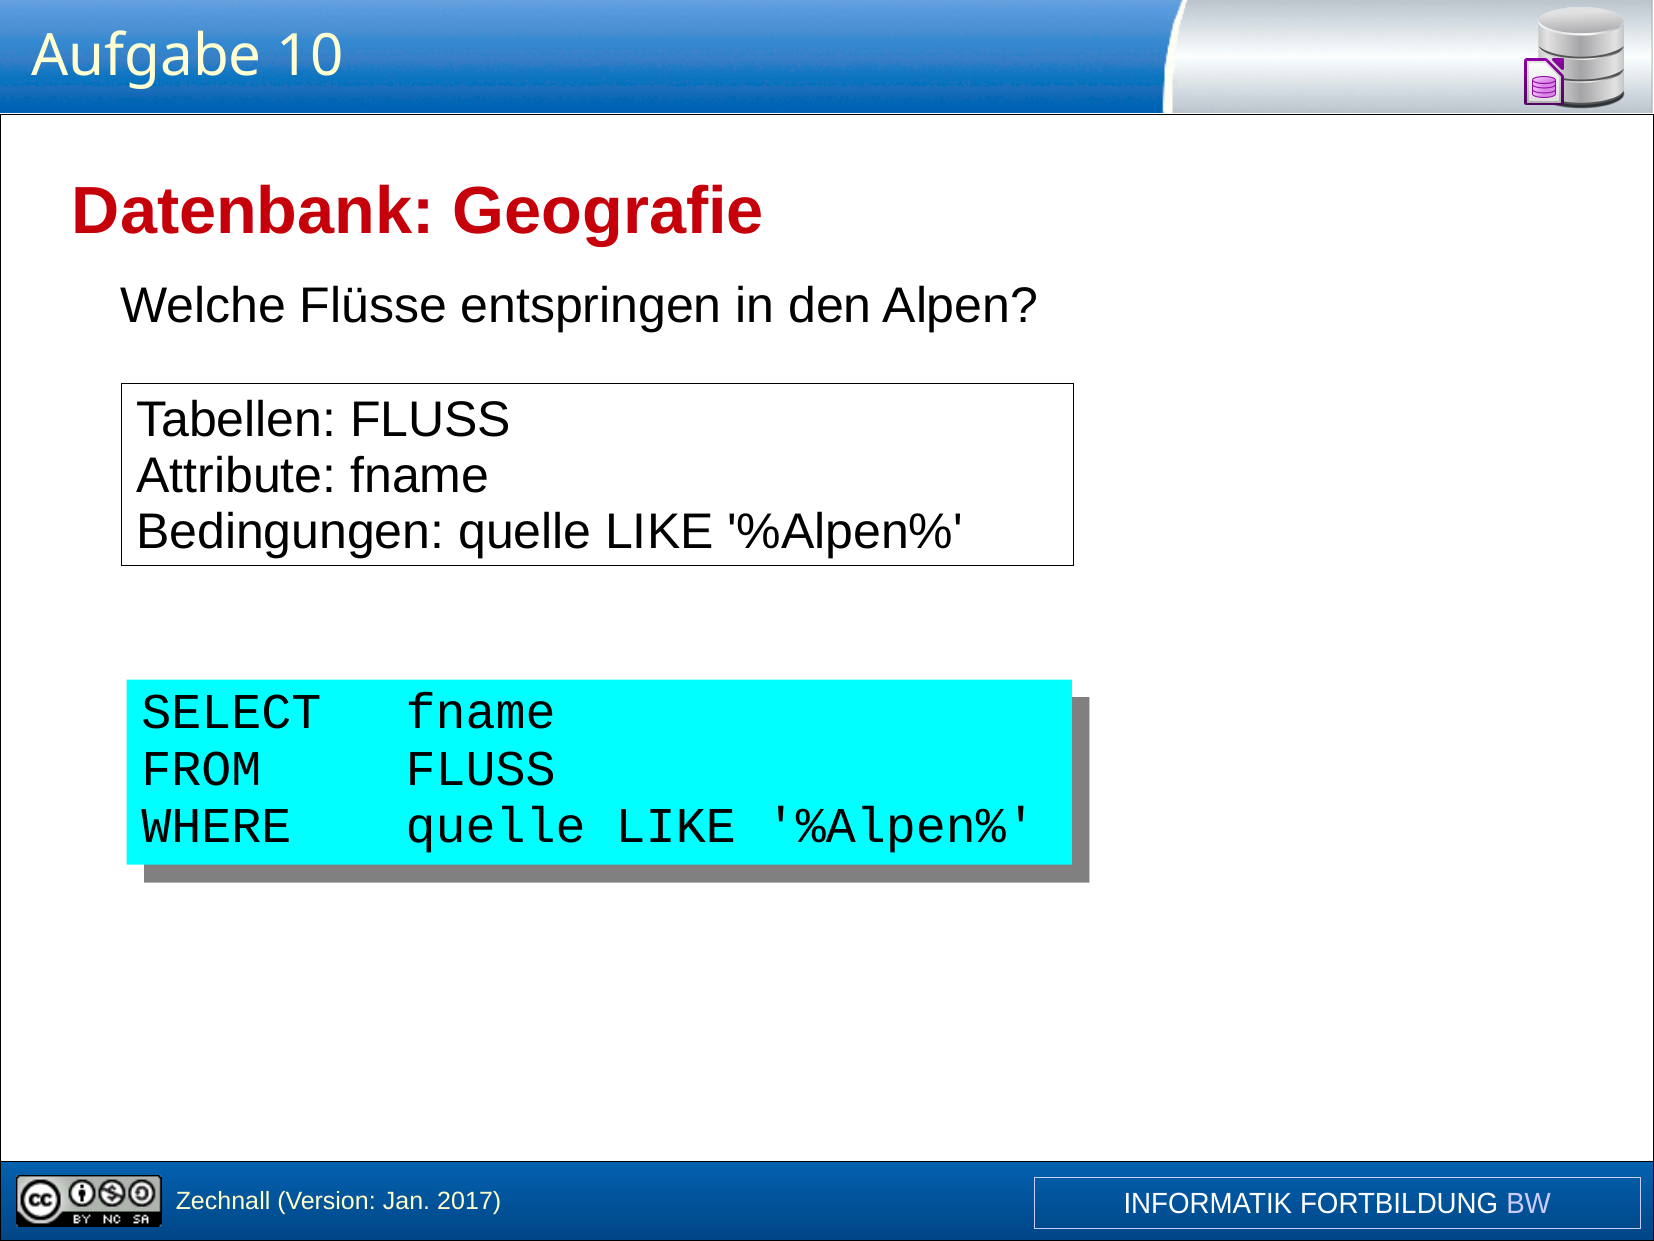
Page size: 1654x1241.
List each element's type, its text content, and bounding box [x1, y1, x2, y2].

text_box Welche Flüsse entspringen in den Alpen? [105, 269, 1547, 343]
picture [16, 1175, 162, 1227]
text_box Tabellen: FLUSS Attribute: fname Bedingungen: quelle LIKE '%Alpen%' [121, 383, 1074, 566]
text_box Datenbank: Geografie [57, 165, 780, 255]
picture [0, 0, 1654, 113]
text_box SELECT fname FROM FLUSS WHERE quelle LIKE '%Alpen%' [126, 679, 1072, 856]
title Aufgabe 10 [31, 14, 1151, 92]
